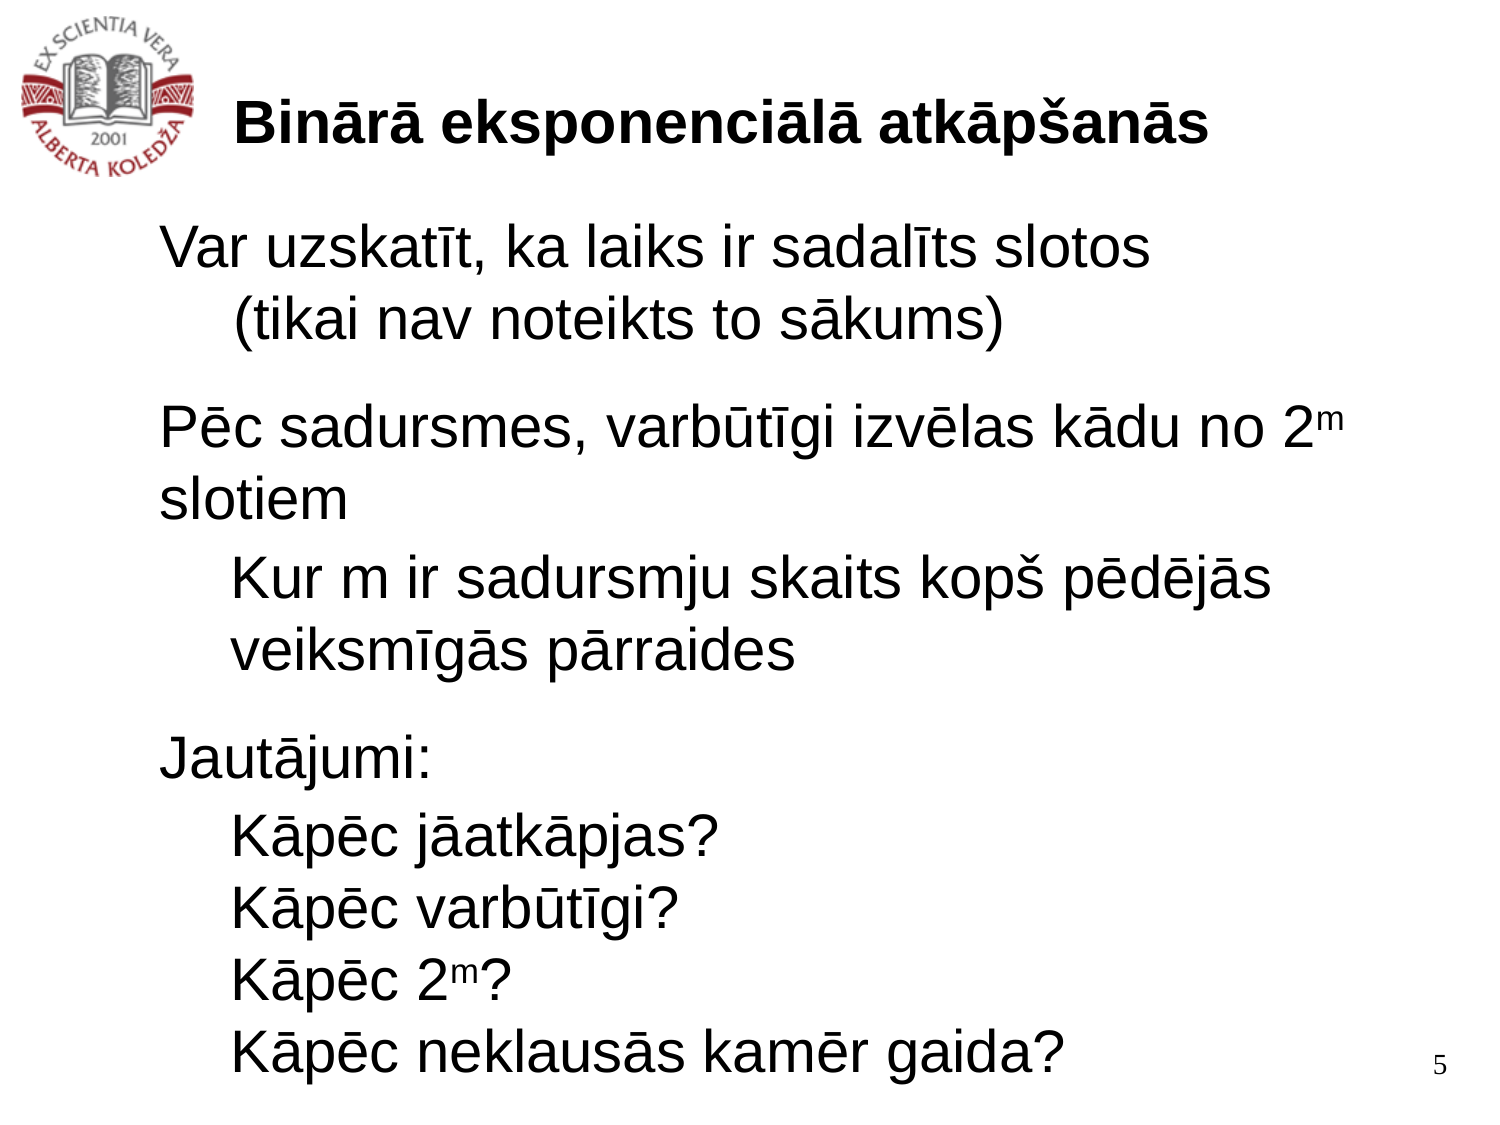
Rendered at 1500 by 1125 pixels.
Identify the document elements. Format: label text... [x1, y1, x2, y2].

text_box <skaitlis> [1312, 1037, 1463, 1101]
title Binārā eksponenciālā atkāpšanās [50, 62, 1374, 175]
list Var uzskatīt, ka laiks ir sadalīts slotos (tikai nav noteikts to sākums) Pēc sadursmes, varbūtīgi izvēlas kādu no 2m slotiem Kur m ir sadursmju skaits kopš pēdējās veiksmīgās pārraides Jautājumi: Kāpēc jāatkāpjas? Kāpēc varbūtīgi? Kāpēc 2m? Kāpēc neklausās kamēr gaida? [74, 200, 1463, 1101]
picture [21, 16, 194, 177]
